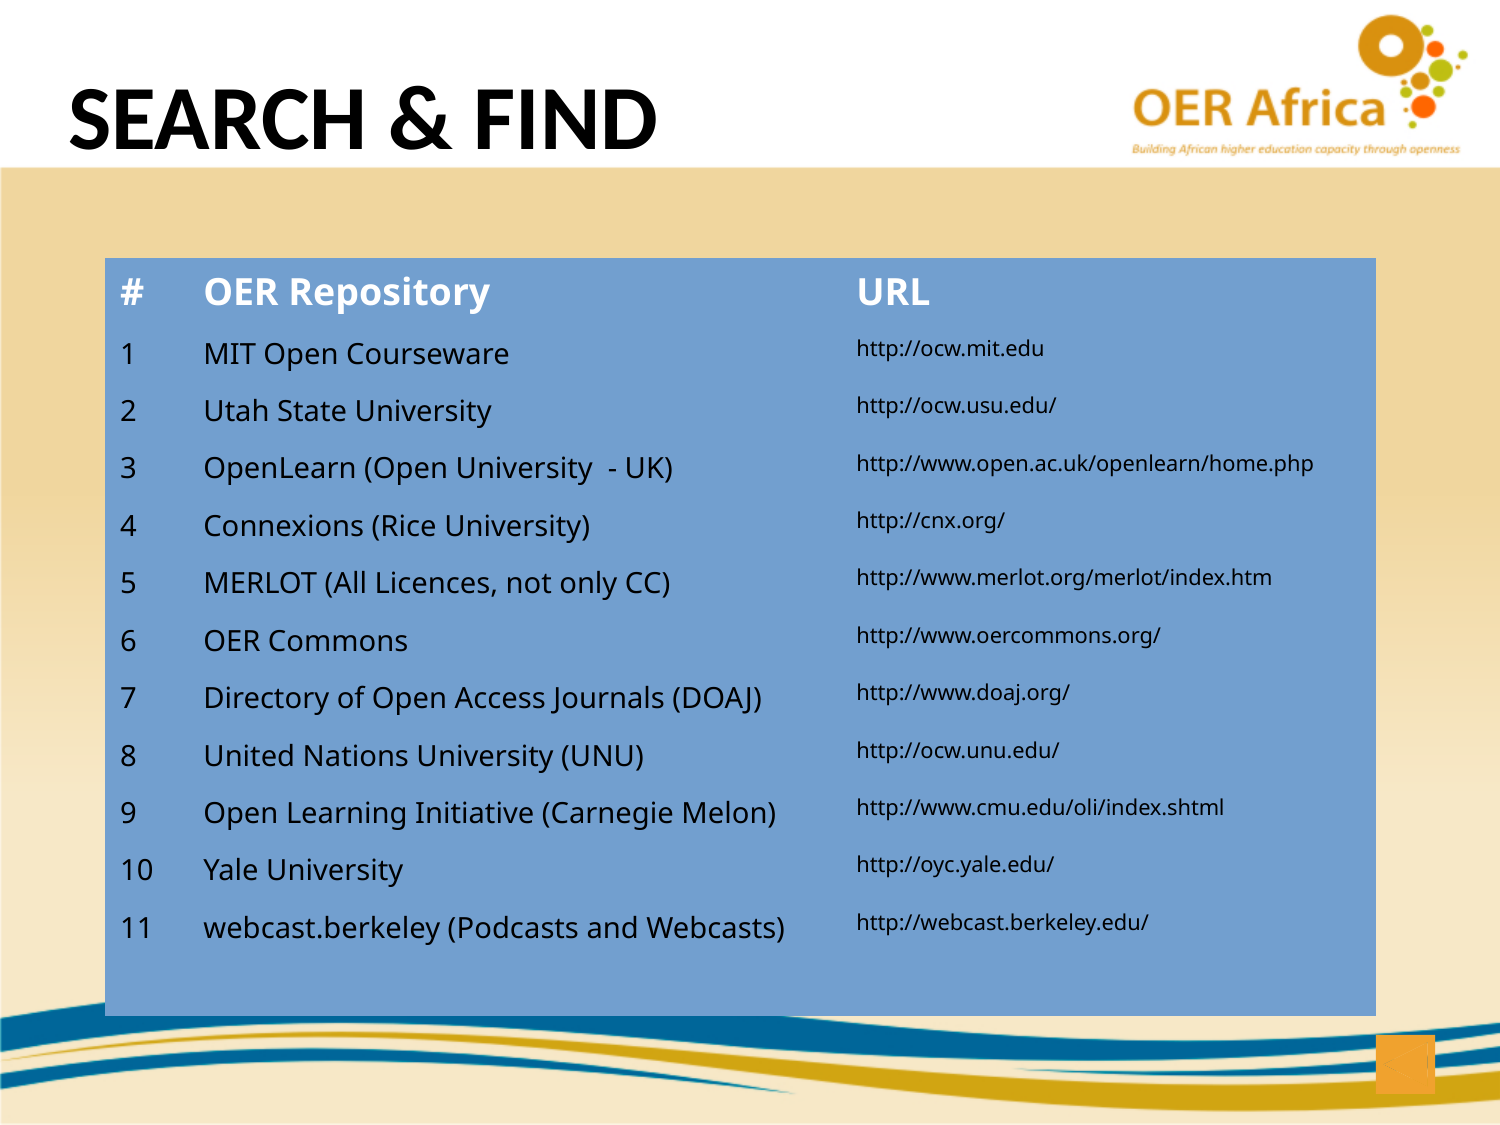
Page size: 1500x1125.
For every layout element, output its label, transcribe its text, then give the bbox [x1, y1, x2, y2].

table_cell Open Learning Initiative (Carnegie Melon) [189, 785, 842, 842]
table_cell 4 [105, 498, 189, 555]
table_cell Yale University [189, 842, 842, 900]
table_cell http://cnx.org/ [842, 498, 1376, 555]
table_cell http://oyc.yale.edu/ [842, 842, 1376, 900]
table_cell 8 [105, 727, 189, 785]
table_cell [105, 957, 189, 1016]
table_header # [105, 258, 189, 326]
table_cell http://www.doaj.org/ [842, 670, 1376, 727]
table_cell United Nations University (UNU) [189, 727, 842, 785]
table_cell [189, 957, 842, 1016]
table_header OER Repository [189, 258, 842, 326]
table_cell http://webcast.berkeley.edu/ [842, 900, 1376, 957]
table_cell 6 [105, 613, 189, 670]
table_cell 5 [105, 555, 189, 613]
table_cell OER Commons [189, 613, 842, 670]
table_cell http://ocw.mit.edu [842, 326, 1376, 383]
text_box [1375, 1034, 1436, 1094]
table_cell 11 [105, 900, 189, 957]
table_cell 2 [105, 383, 189, 440]
table_cell Directory of Open Access Journals (DOAJ) [189, 670, 842, 727]
table_cell 10 [105, 842, 189, 900]
table_cell webcast.berkeley (Podcasts and Webcasts) [189, 900, 842, 957]
table_cell 9 [105, 785, 189, 842]
table_cell [842, 957, 1376, 1016]
table_header URL [842, 258, 1376, 326]
table_cell http://www.oercommons.org/ [842, 613, 1376, 670]
table_cell 7 [105, 670, 189, 727]
table_cell http://www.merlot.org/merlot/index.htm [842, 555, 1376, 613]
table_cell http://ocw.usu.edu/ [842, 383, 1376, 440]
table_cell Connexions (Rice University) [189, 498, 842, 555]
table_cell 3 [105, 440, 189, 498]
title SEARCH & FIND [53, 19, 1244, 207]
table_cell Utah State University [189, 383, 842, 440]
table_cell http://www.cmu.edu/oli/index.shtml [842, 785, 1376, 842]
table_cell MERLOT (All Licences, not only CC) [189, 555, 842, 613]
table_cell http://www.open.ac.uk/openlearn/home.php [842, 440, 1376, 498]
table_cell 1 [105, 326, 189, 383]
table_cell OpenLearn (Open University - UK) [189, 440, 842, 498]
table_cell MIT Open Courseware [189, 326, 842, 383]
table_cell http://ocw.unu.edu/ [842, 727, 1376, 785]
